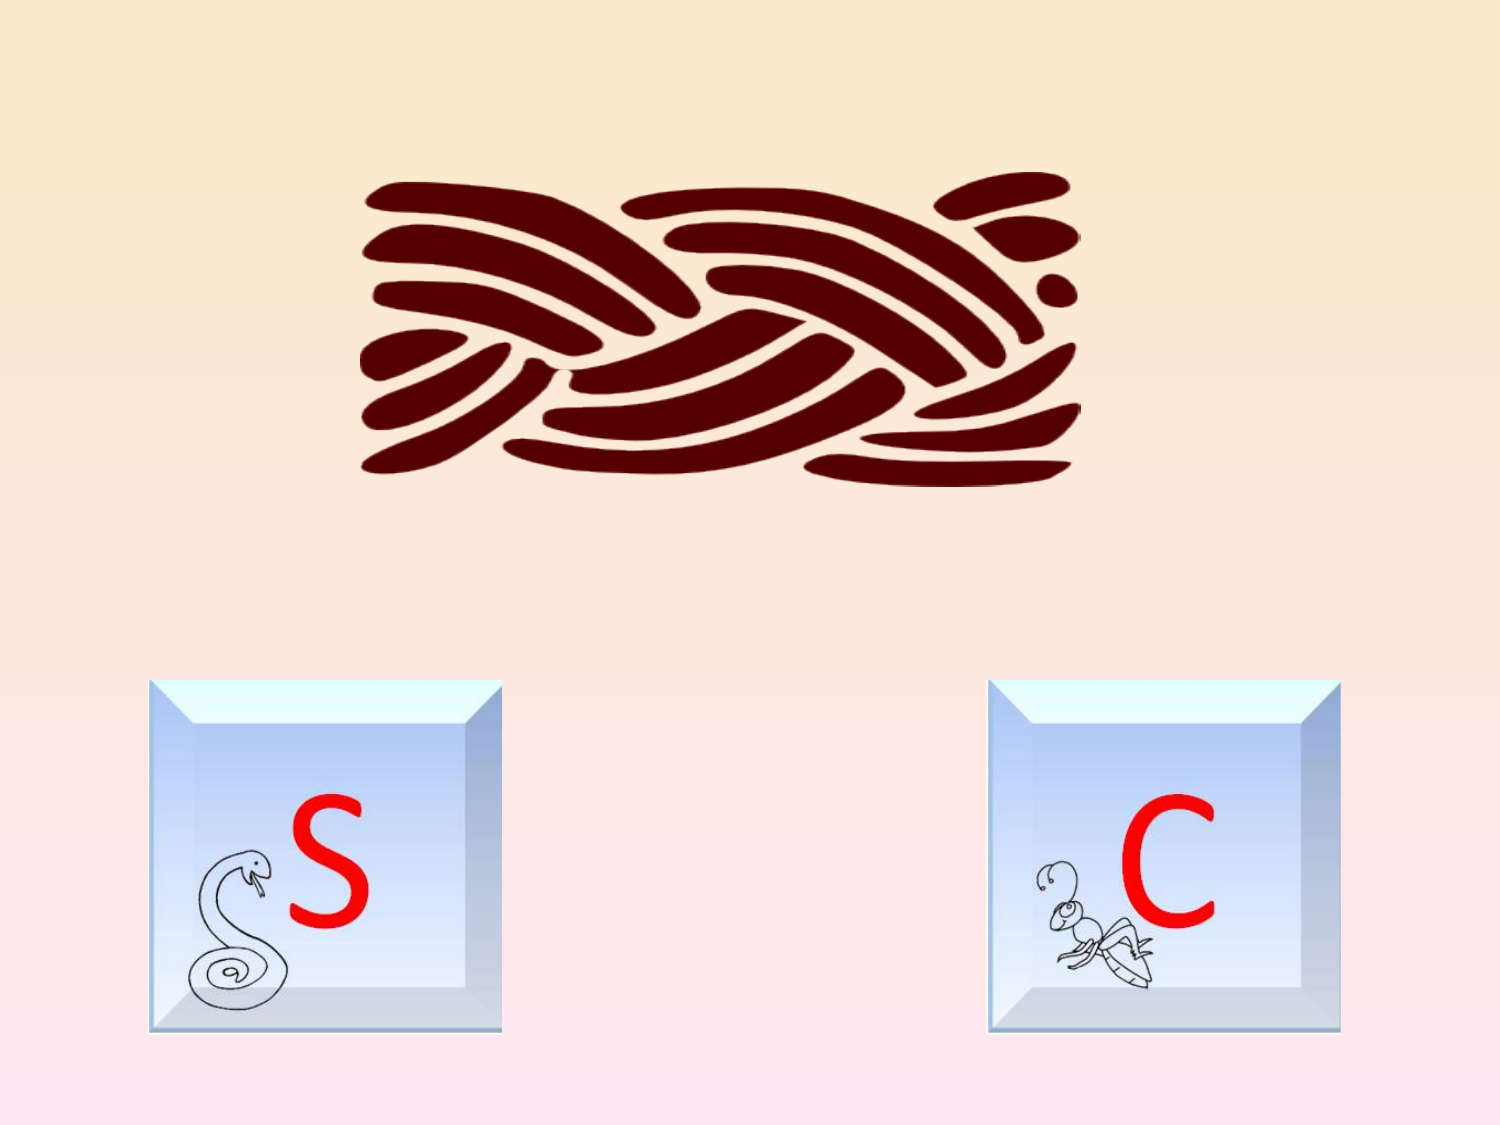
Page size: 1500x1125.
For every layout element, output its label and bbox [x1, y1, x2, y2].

picture [986, 680, 1341, 1035]
picture [147, 680, 502, 1035]
picture [360, 172, 1081, 487]
